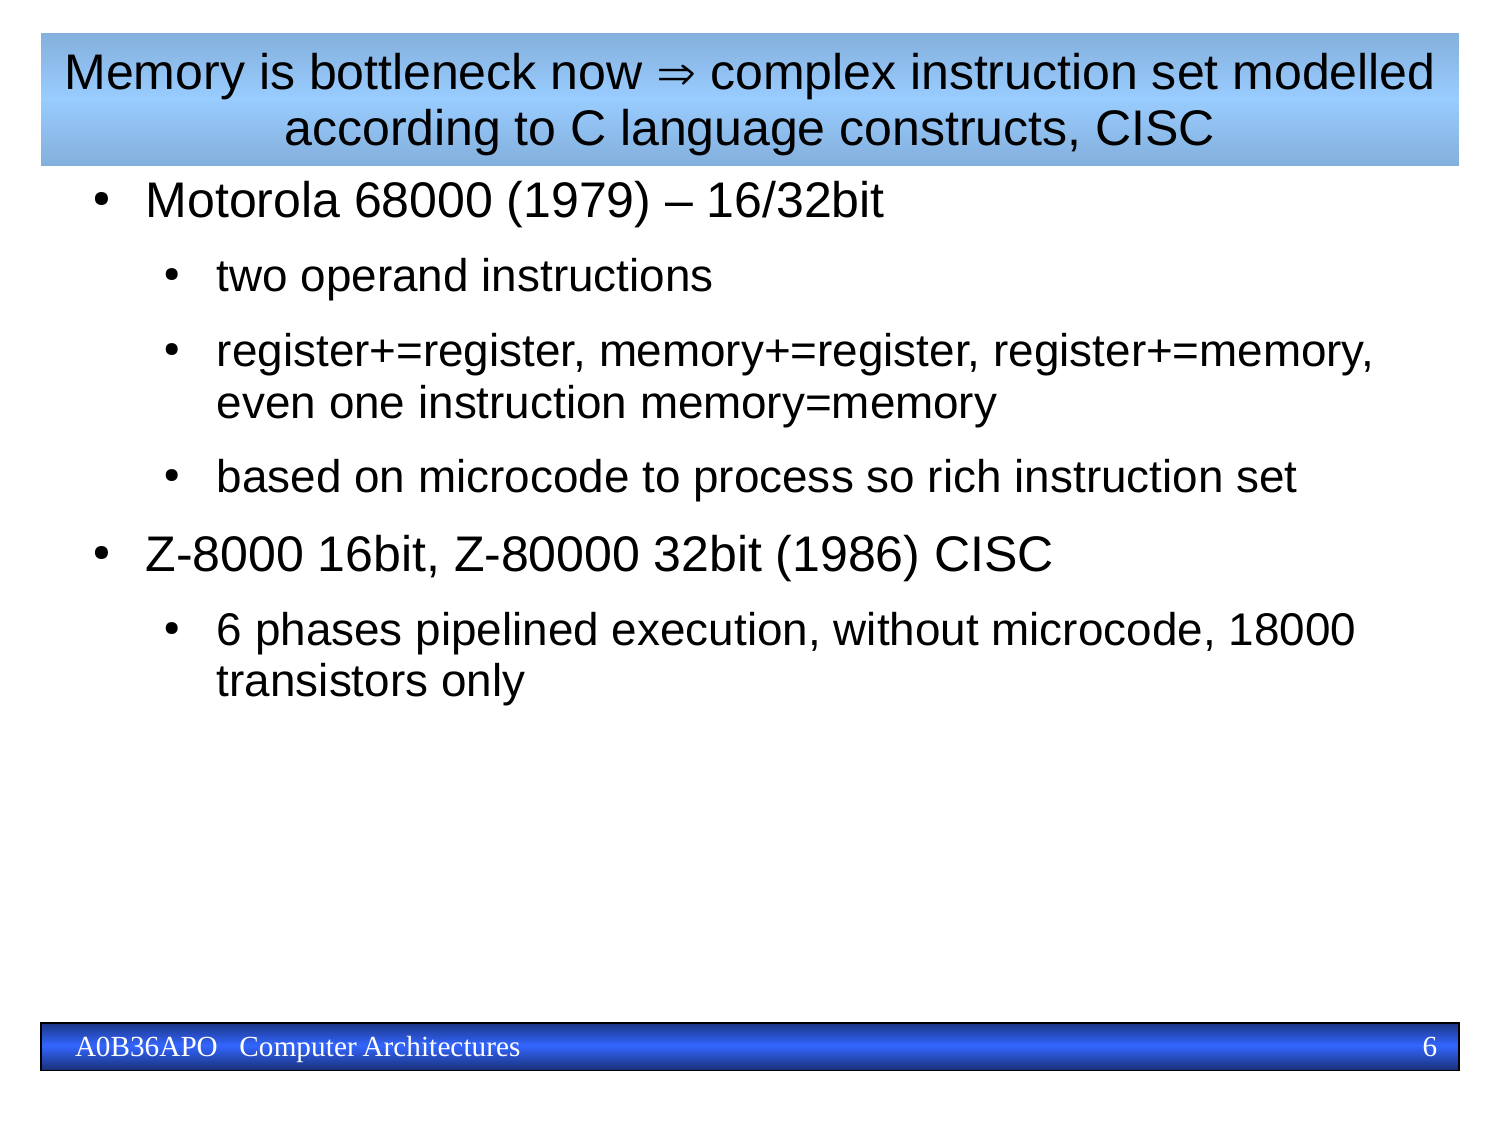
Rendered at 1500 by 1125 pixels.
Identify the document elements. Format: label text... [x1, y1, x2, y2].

list Motorola 68000 (1979) – 16/32bit two operand instructions register+=register, memory+=register, register+=memory, even one instruction memory=memory based on microcode to process so rich instruction set Z-8000 16bit, Z-80000 32bit (1986) CISC 6 phases pipelined execution, without microcode, 18000 transistors only [75, 172, 1426, 916]
title Memory is bottleneck now ⇒ complex instruction set modelled according to C language constructs, CISC [41, 33, 1459, 166]
